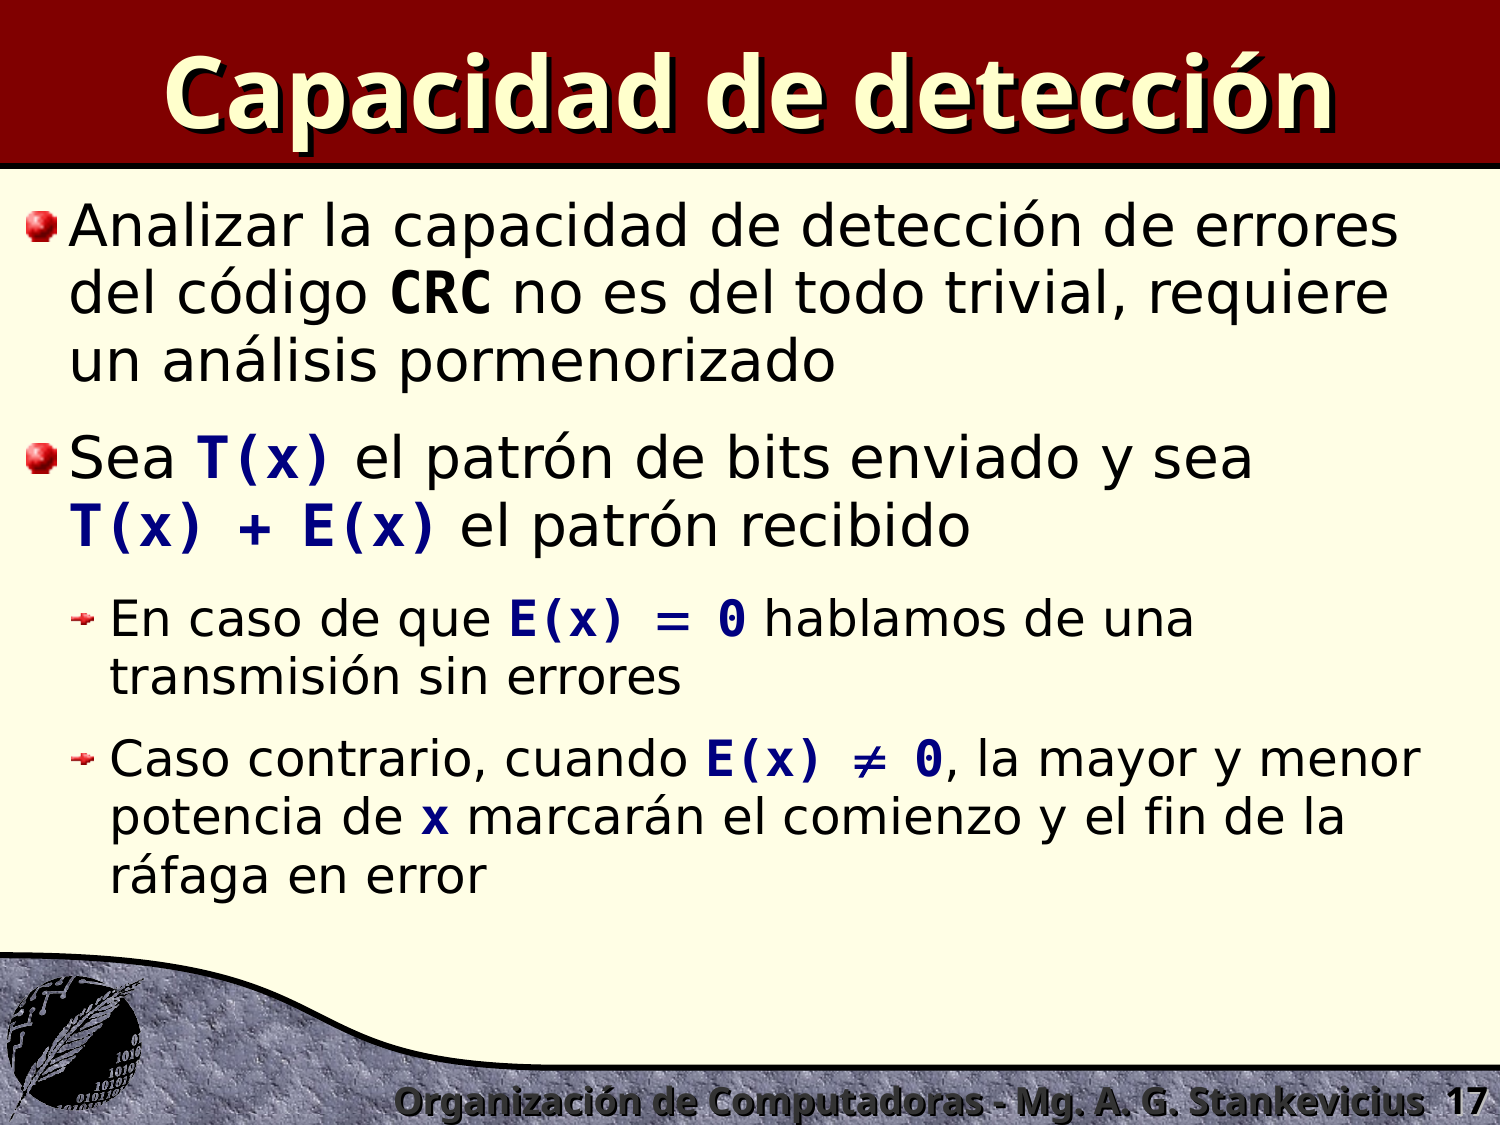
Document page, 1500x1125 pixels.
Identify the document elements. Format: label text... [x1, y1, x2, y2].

picture [802, 1100, 806, 1110]
list Analizar la capacidad de detección de errores del código CRC no es del todo trivial, requiere un análisis pormenorizado Sea T(x) el patrón de bits enviado y sea T(x) + E(x) el patrón recibido En caso de que E(x) = 0 hablamos de una transmisión sin errores Caso contrario, cuando E(x) ≠ 0, la mayor y menor potencia de x marcarán el comienzo y el fin de la ráfaga en error [11, 192, 1486, 935]
picture [0, 959, 1500, 1125]
picture [448, 1100, 455, 1110]
title Capacidad de detección [15, 5, 1485, 160]
picture [1058, 1100, 1065, 1110]
